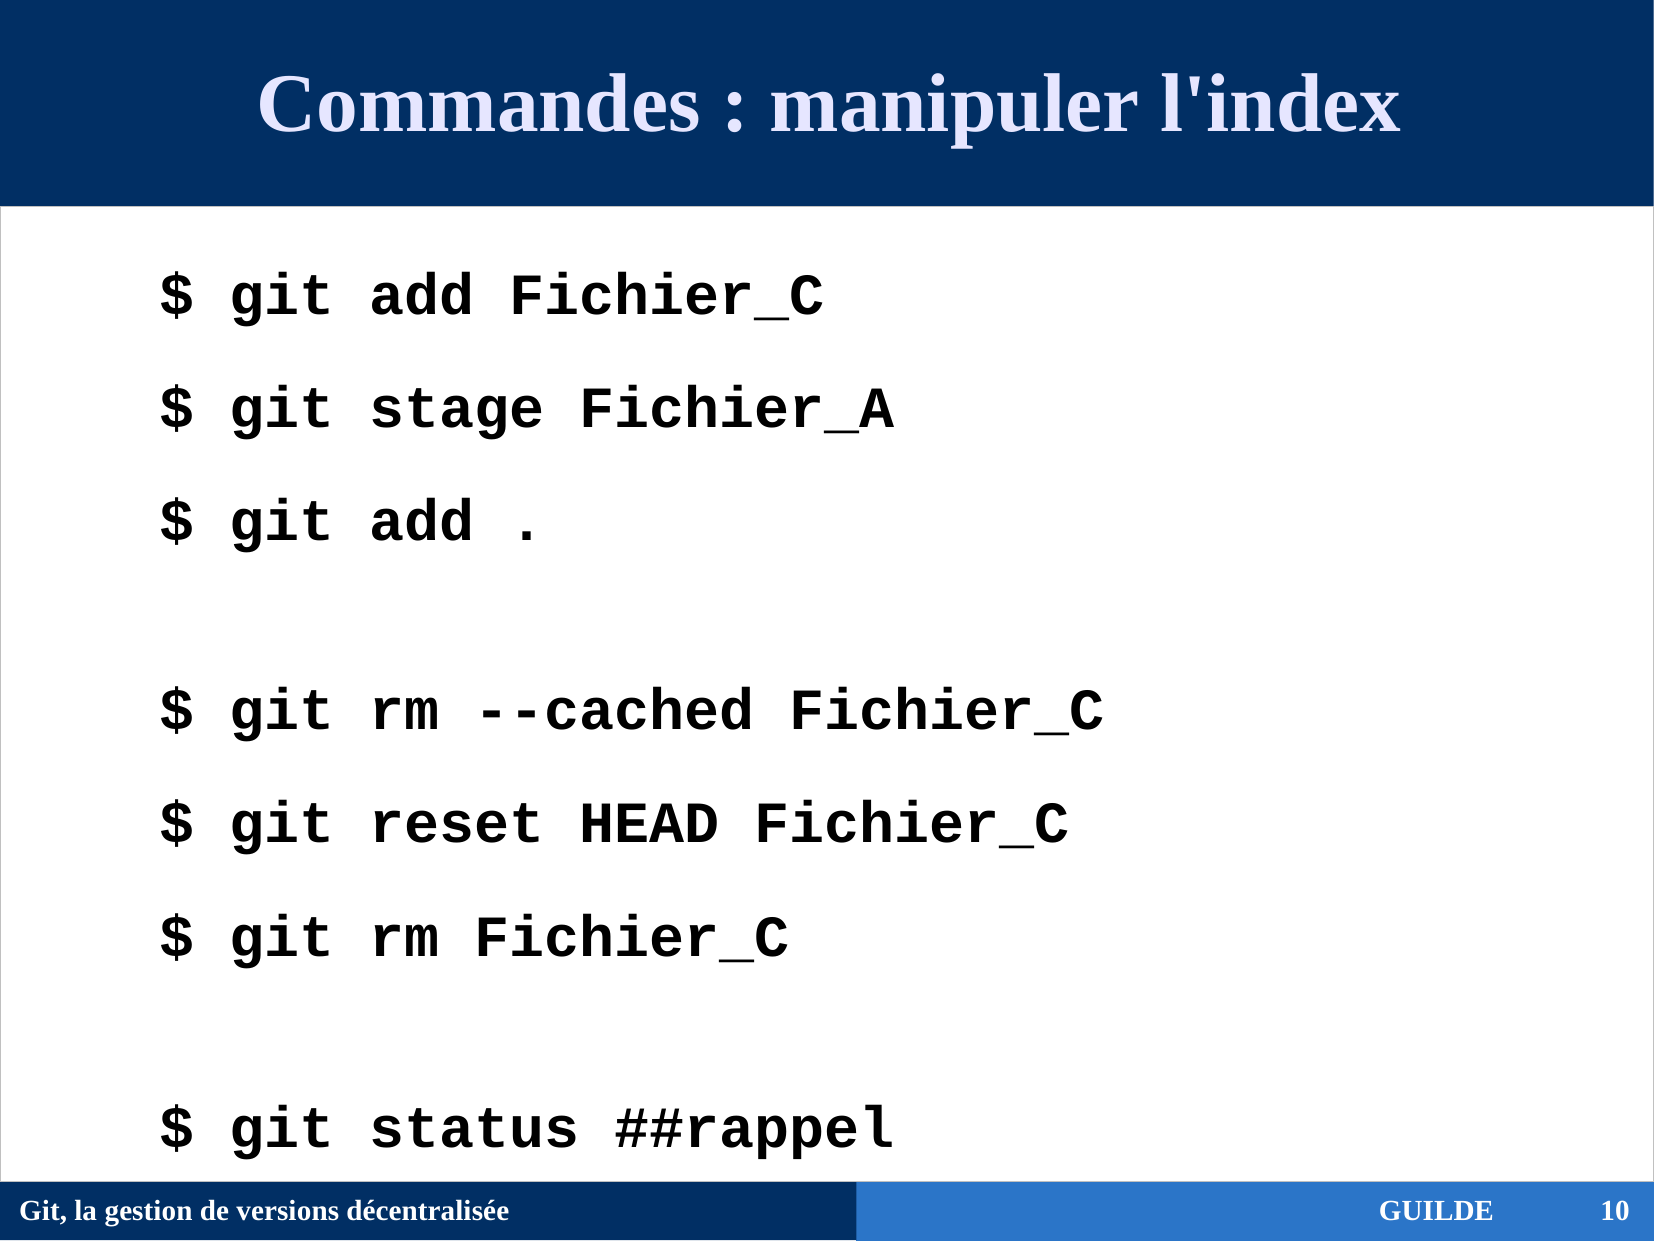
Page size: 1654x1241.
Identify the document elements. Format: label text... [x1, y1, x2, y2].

list $ git add Fichier_C $ git stage Fichier_A $ git add . $ git rm --cached Fichier_C $ git reset HEAD Fichier_C $ git rm Fichier_C $ git status ##rappel [88, 265, 1595, 1165]
title Commandes : manipuler l'index [123, 0, 1536, 208]
